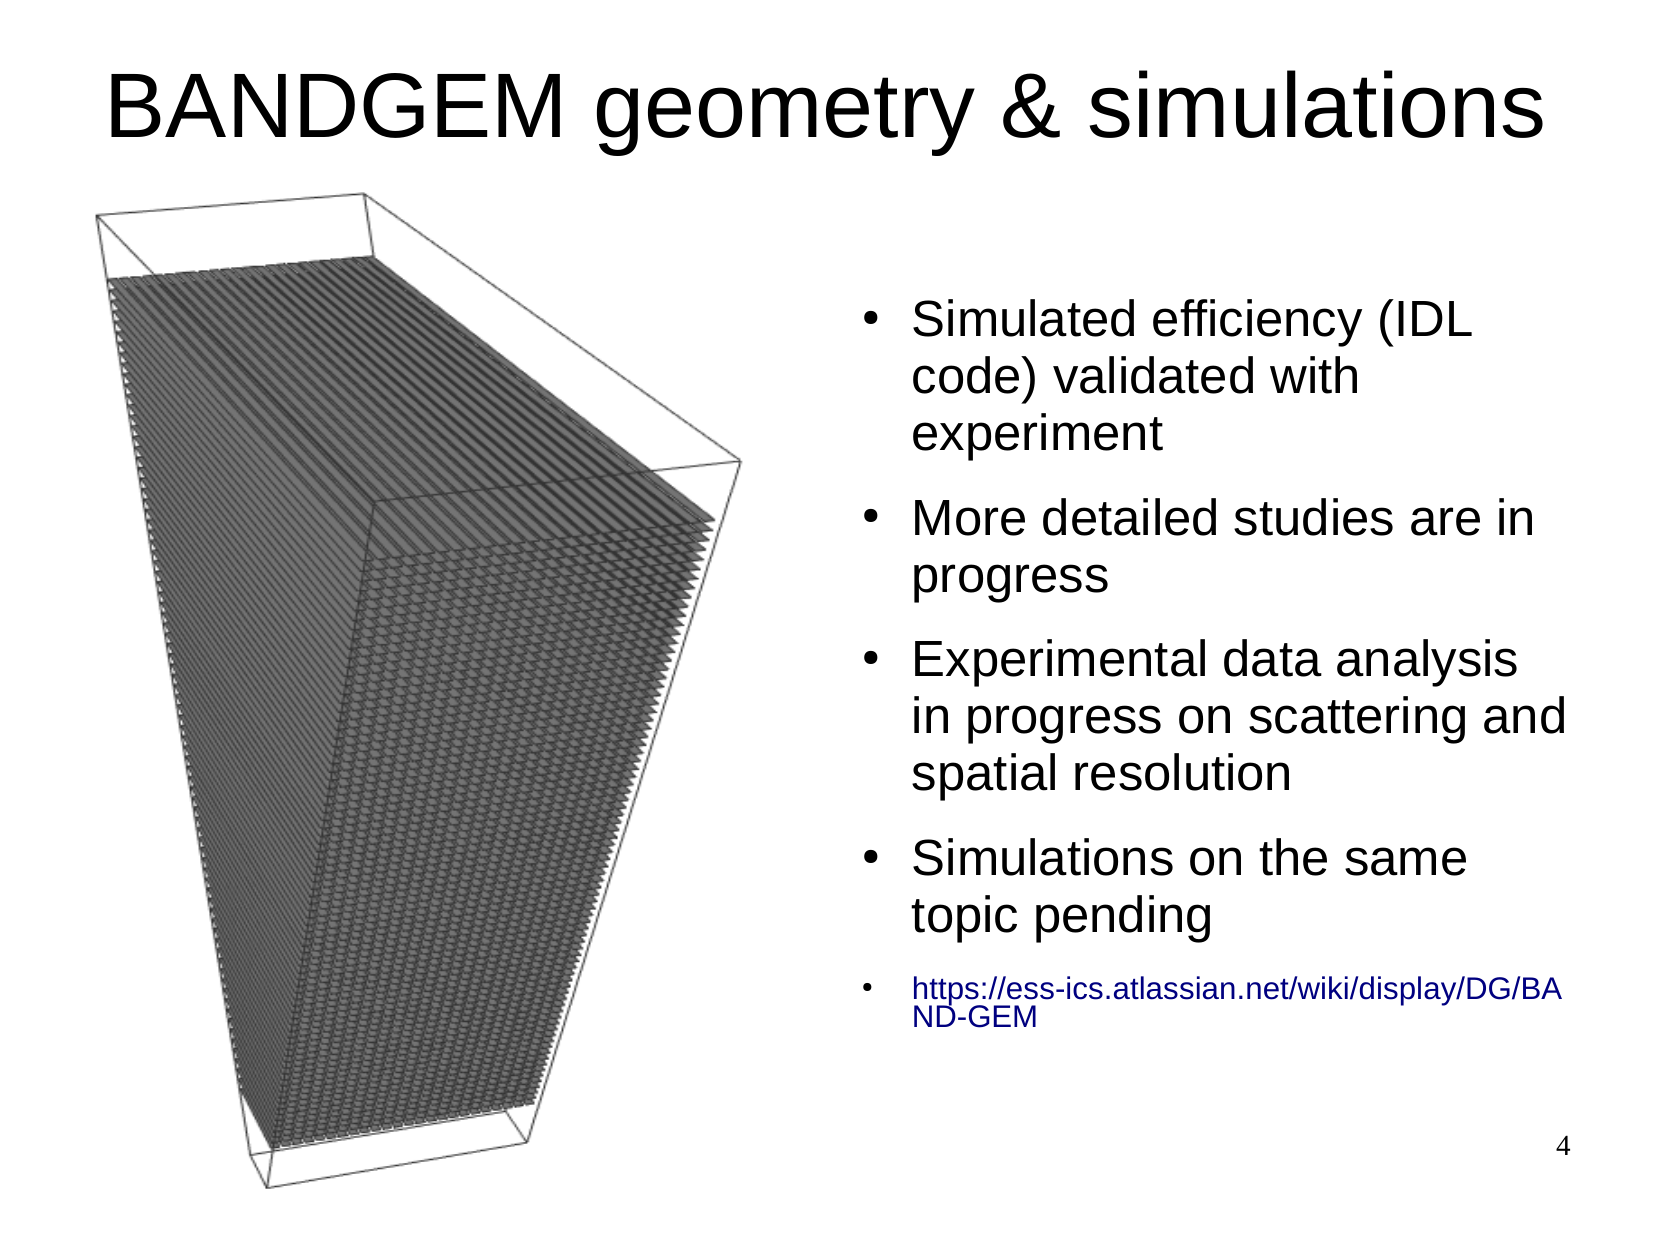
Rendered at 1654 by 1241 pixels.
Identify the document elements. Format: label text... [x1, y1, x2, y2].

title BANDGEM geometry & simulations [82, 2, 1571, 210]
list Simulated efficiency (IDL code) validated with experiment More detailed studies are in progress Experimental data analysis in progress on scattering and spatial resolution Simulations on the same topic pending https://ess-ics.atlassian.net/wiki/display/DG/BAND-GEM [845, 290, 1572, 1010]
picture [60, 164, 766, 1198]
